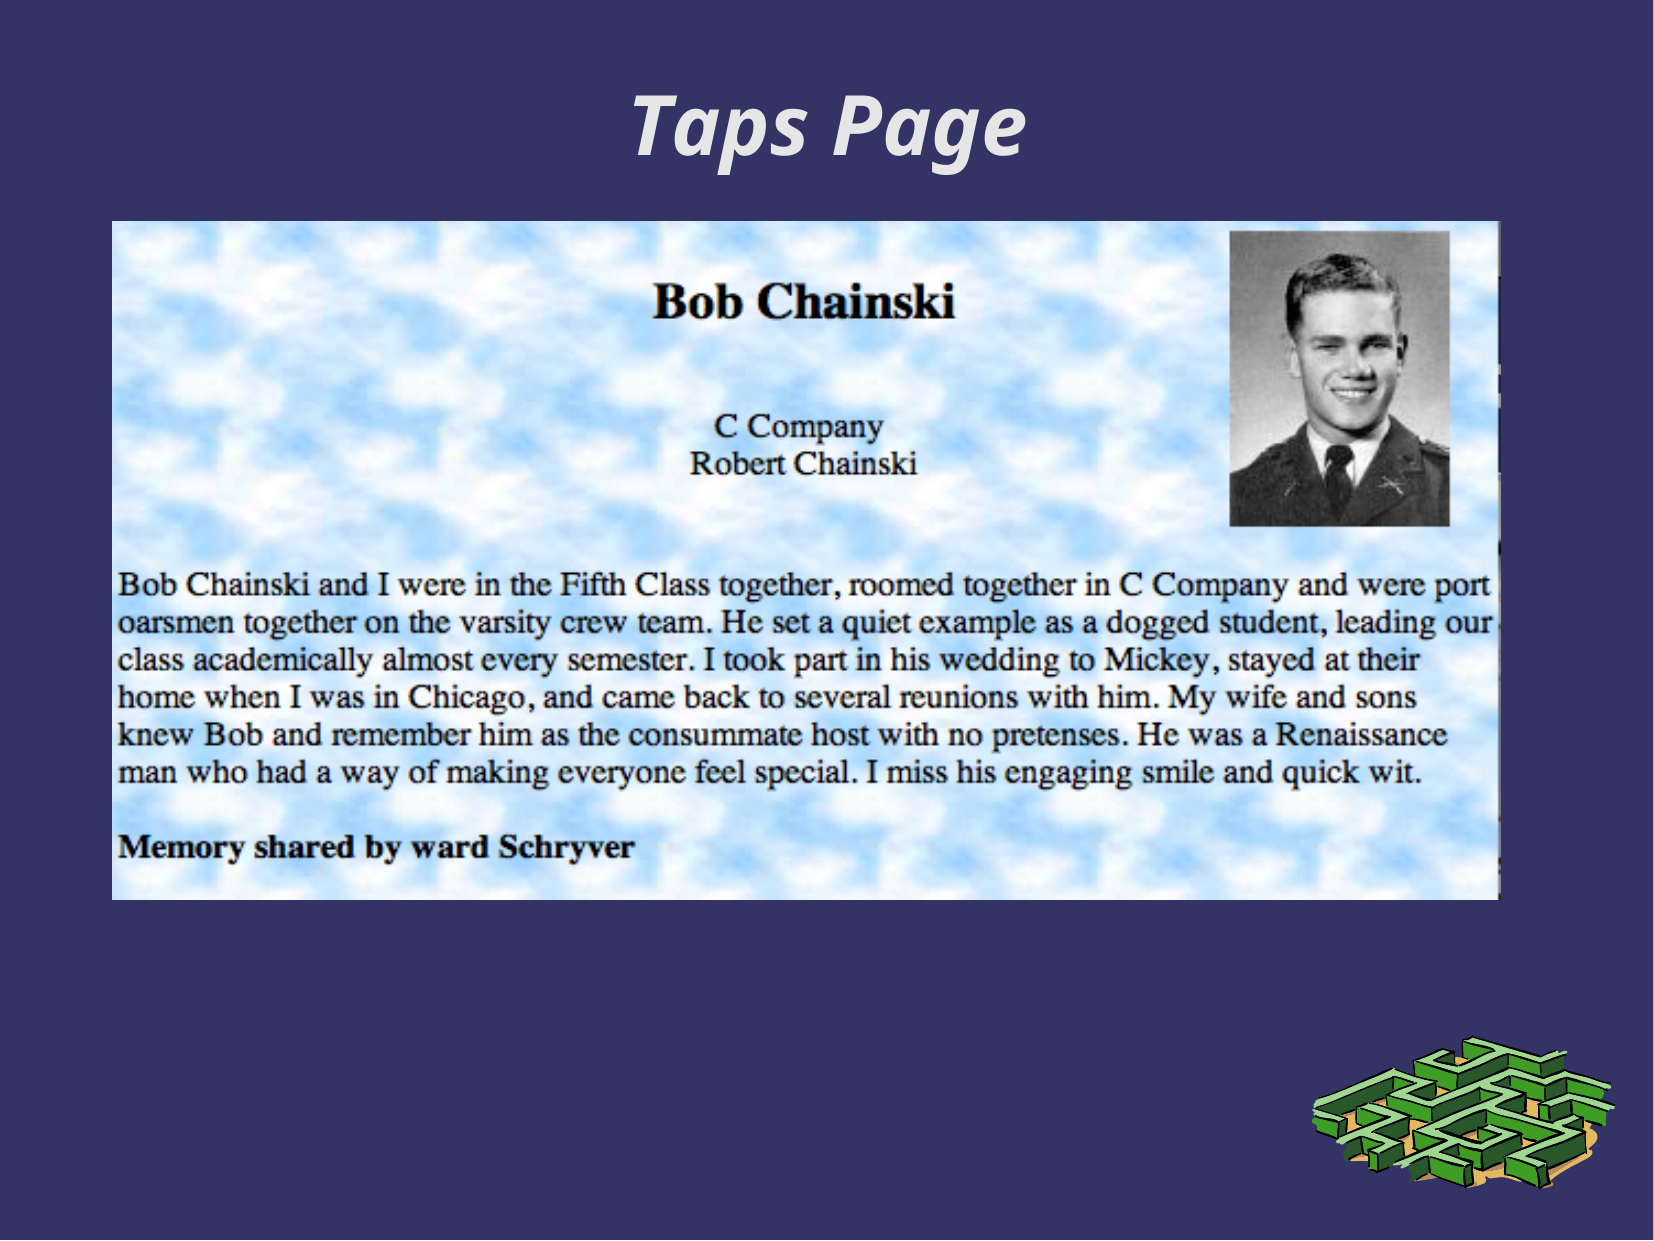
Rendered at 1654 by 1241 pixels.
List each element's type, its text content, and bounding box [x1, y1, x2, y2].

picture [112, 221, 1501, 901]
title Taps Page [121, 19, 1534, 227]
